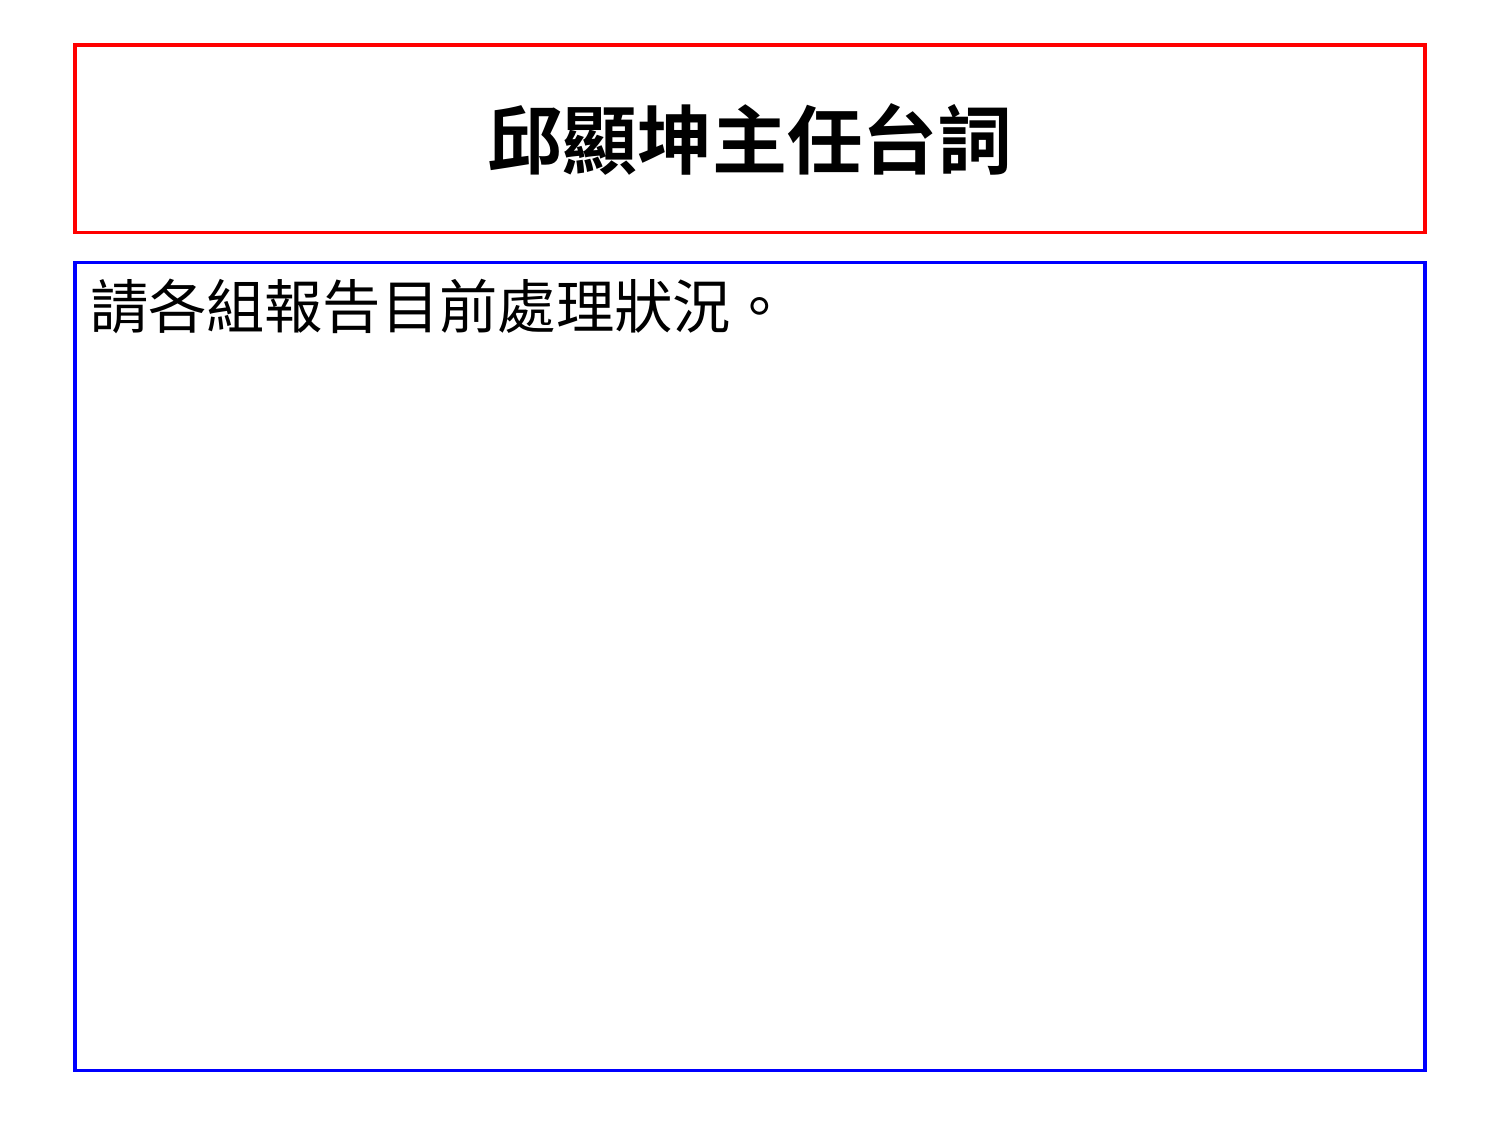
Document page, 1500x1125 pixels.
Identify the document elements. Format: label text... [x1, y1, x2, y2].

title 邱顯坤主任台詞 [75, 45, 1426, 233]
list 請各組報告目前處理狀況。 [75, 262, 1426, 1071]
